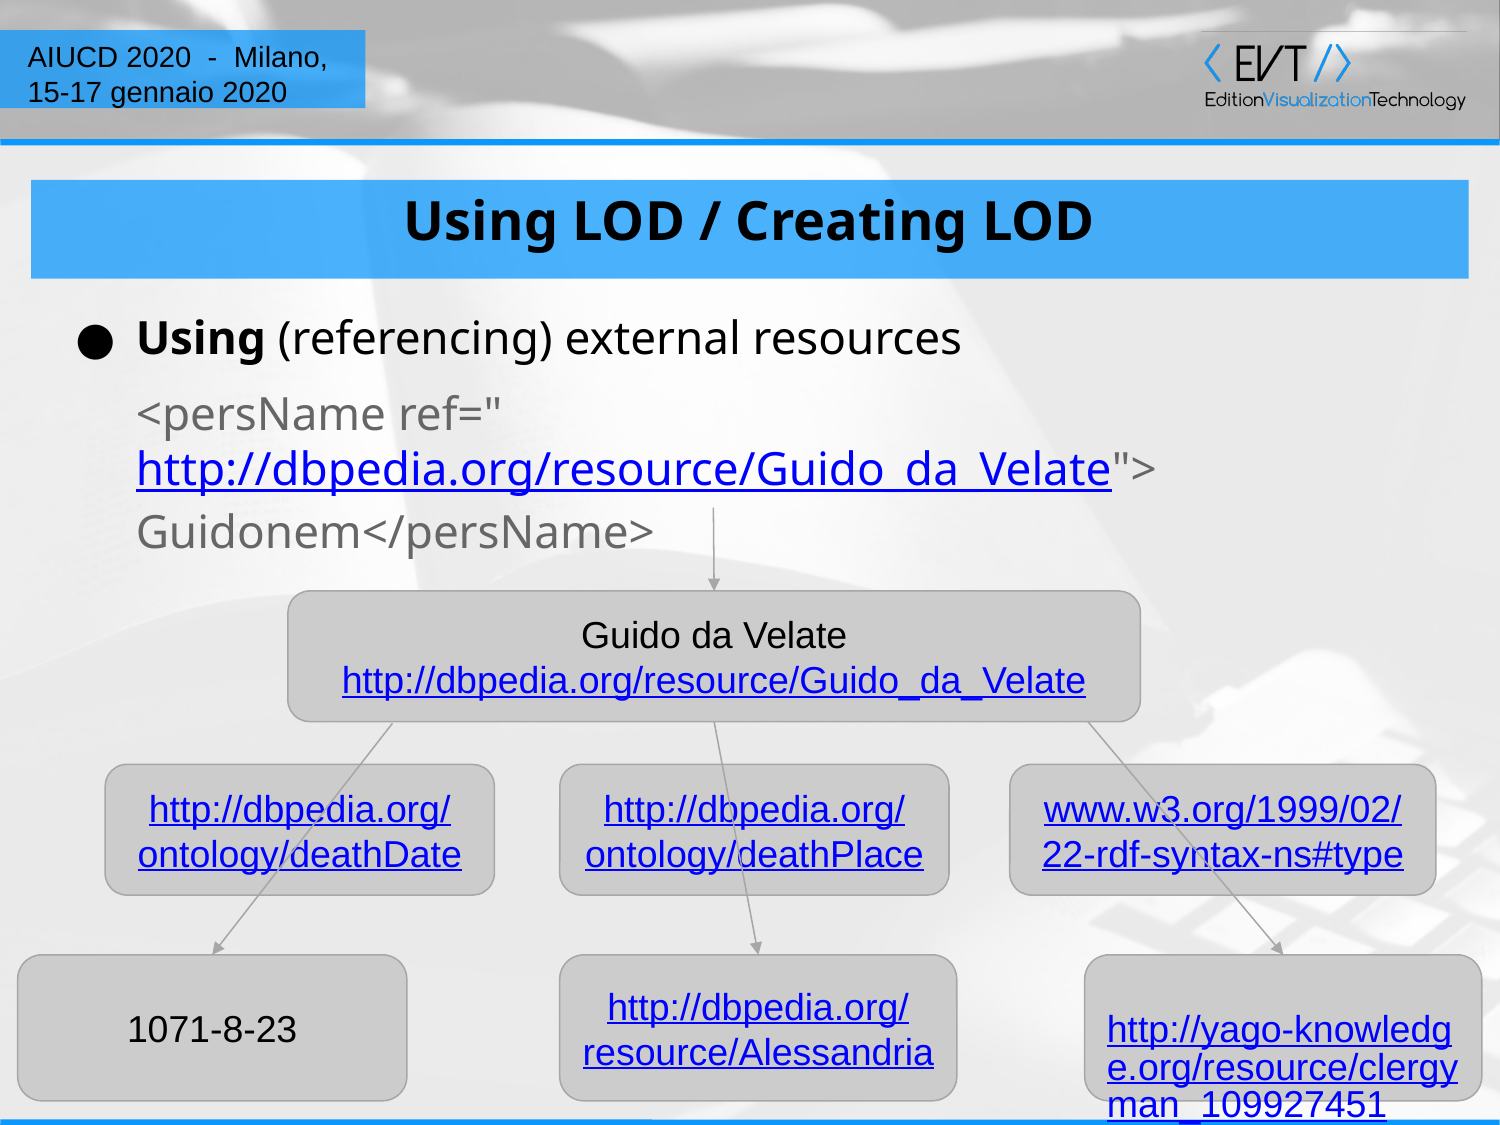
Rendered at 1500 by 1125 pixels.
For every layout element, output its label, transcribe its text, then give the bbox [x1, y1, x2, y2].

text_box www.w3.org/1999/02/ 22-rdf-syntax-ns#type [1126, 764, 1436, 896]
text_box www.w3.org/1999/02/ 22-rdf-syntax-ns#type [1009, 764, 1232, 896]
title Using LOD / Creating LOD [31, 176, 1469, 276]
text_box http://dbpedia.org/ ontology/deathDate [105, 764, 358, 896]
text_box http://yago-knowledge.org/resource/clergyman_109927451 [1084, 954, 1482, 1101]
text_box http://dbpedia.org/ ontology/deathDate [260, 764, 495, 896]
list Using (referencing) external resources <persName ref="http://dbpedia.org/resource/Guido_da_Velate"> Guidonem</persName> [51, 299, 1436, 567]
text_box http://dbpedia.org/ resource/Alessandria [559, 954, 957, 1101]
text_box 1071-8-23 [17, 954, 407, 1101]
picture [1201, 31, 1467, 112]
text_box Guido da Velate http://dbpedia.org/resource/Guido_da_Velate [287, 590, 1141, 722]
text_box http://dbpedia.org/ ontology/deathPlace [724, 764, 950, 896]
text_box http://dbpedia.org/ ontology/deathPlace [559, 764, 746, 896]
text_box refers to www.ancientwisdoms.ac.uk/media/ontology/sawsOntology.owl#refersTo [0, 30, 366, 109]
